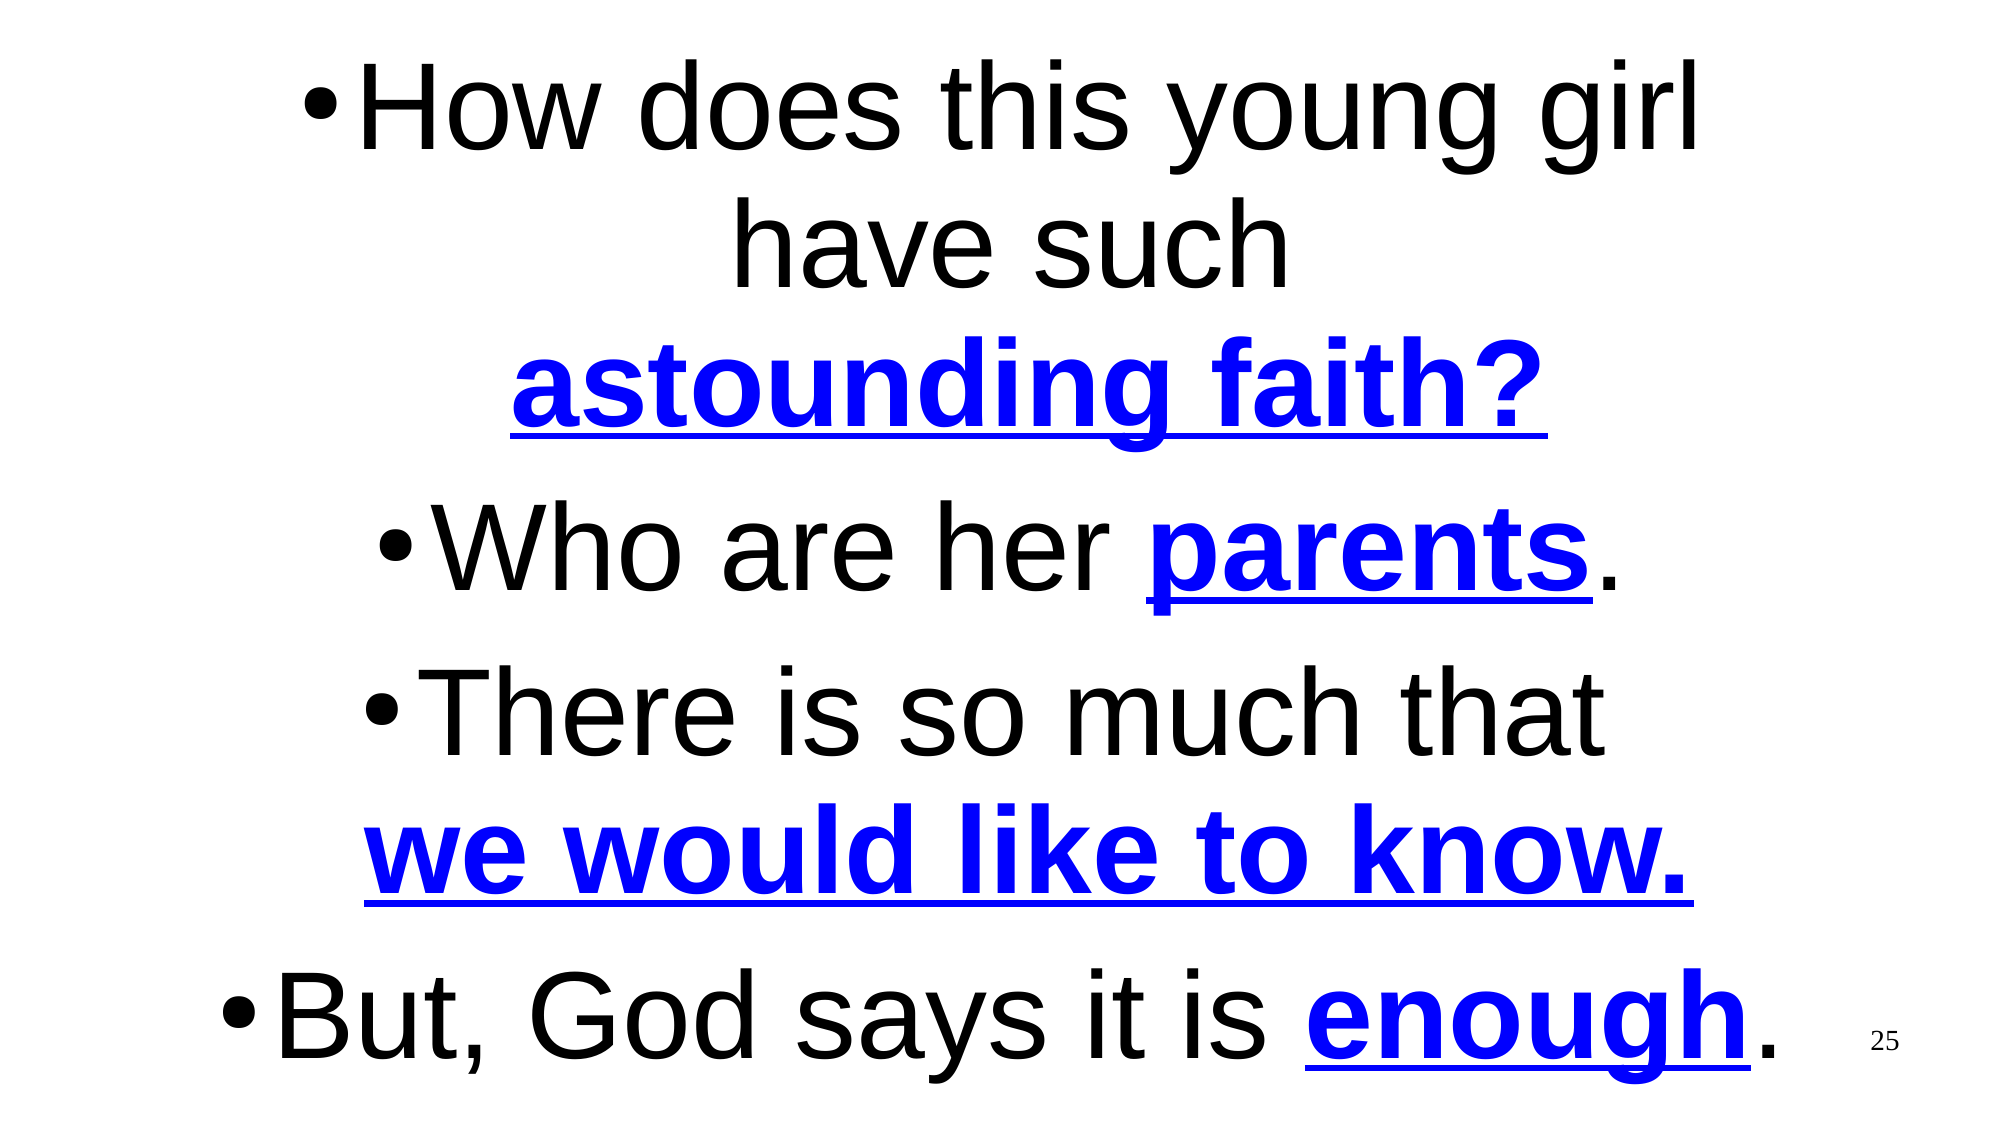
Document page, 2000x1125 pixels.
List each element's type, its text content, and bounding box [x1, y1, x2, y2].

list How does this young girl have such astounding faith? Who are her parents. There is so much that we would like to know. But, God says it is enough. [37, 37, 1951, 1088]
